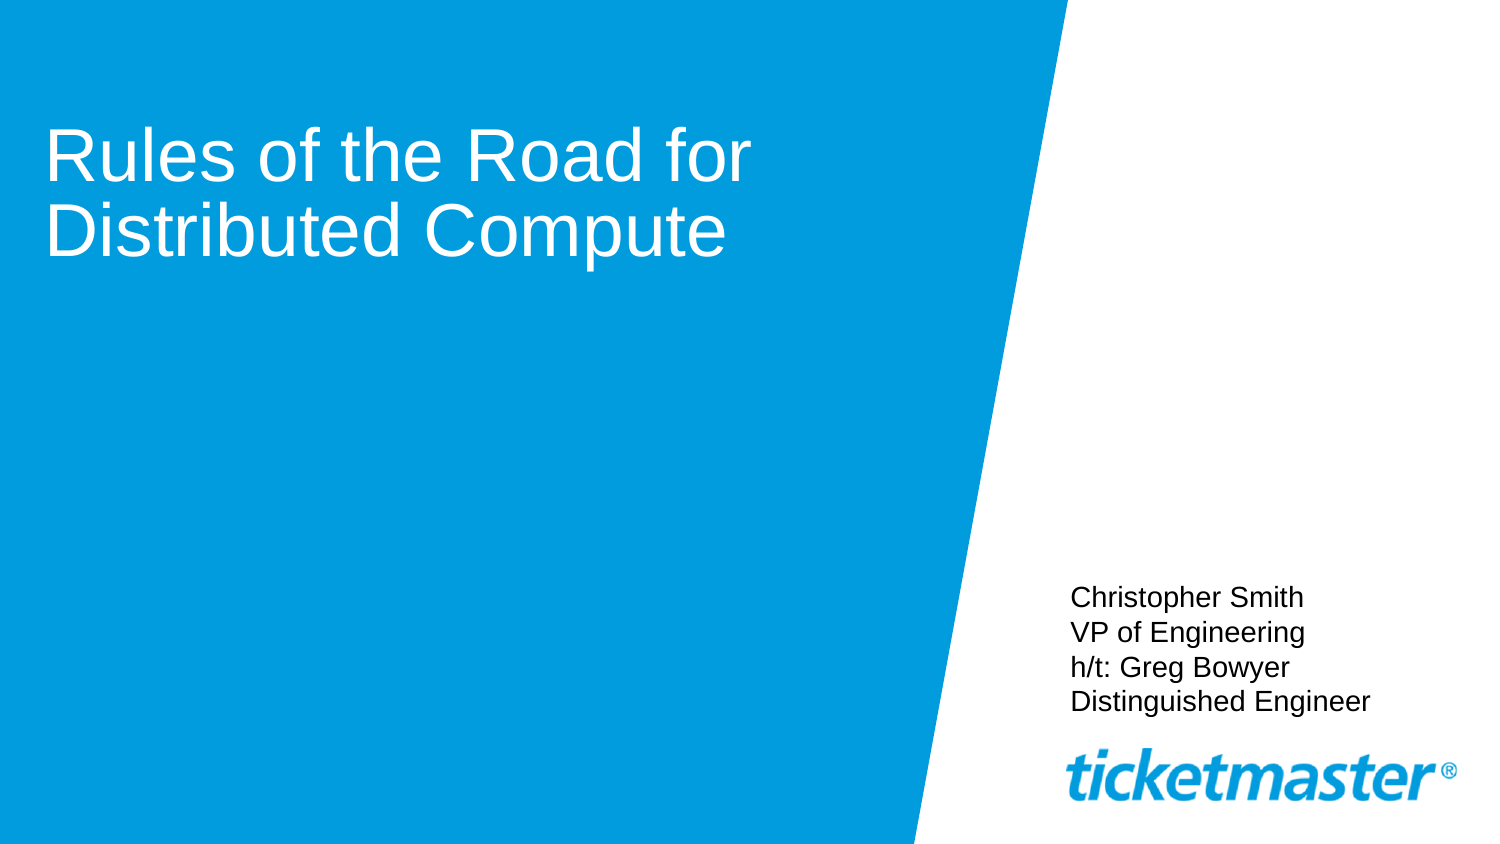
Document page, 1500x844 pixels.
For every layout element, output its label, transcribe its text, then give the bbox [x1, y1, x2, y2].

picture [1066, 771, 1074, 801]
picture [1066, 748, 1457, 801]
list Rules of the Road for Distributed Compute [44, 121, 936, 501]
picture [1294, 784, 1308, 794]
text_box Christopher Smith VP of Engineering h/t: Greg Bowyer Distinguished Engineer [1055, 562, 1500, 739]
